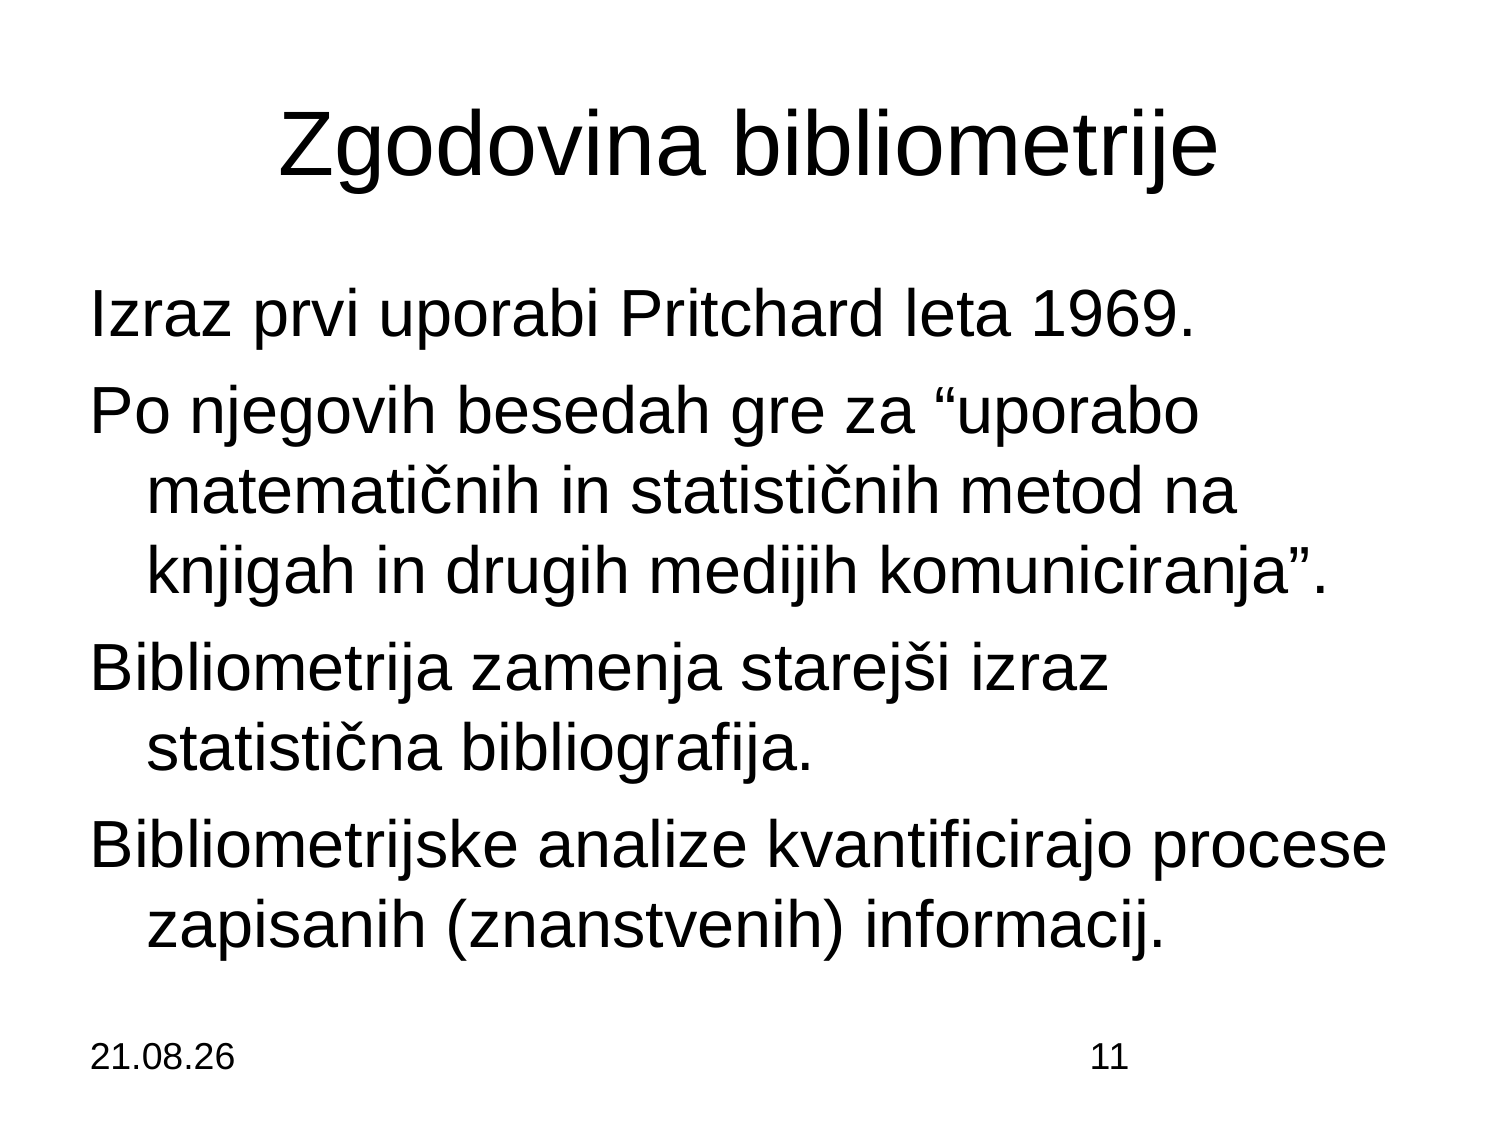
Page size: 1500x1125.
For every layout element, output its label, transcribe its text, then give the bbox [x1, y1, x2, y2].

list Izraz prvi uporabi Pritchard leta 1969. Po njegovih besedah gre za “uporabo matematičnih in statističnih metod na knjigah in drugih medijih komuniciranja”. Bibliometrija zamenja starejši izraz statistična bibliografija. Bibliometrijske analize kvantificirajo procese zapisanih (znanstvenih) informacij. [75, 262, 1426, 1125]
title Zgodovina bibliometrije [75, 45, 1426, 233]
